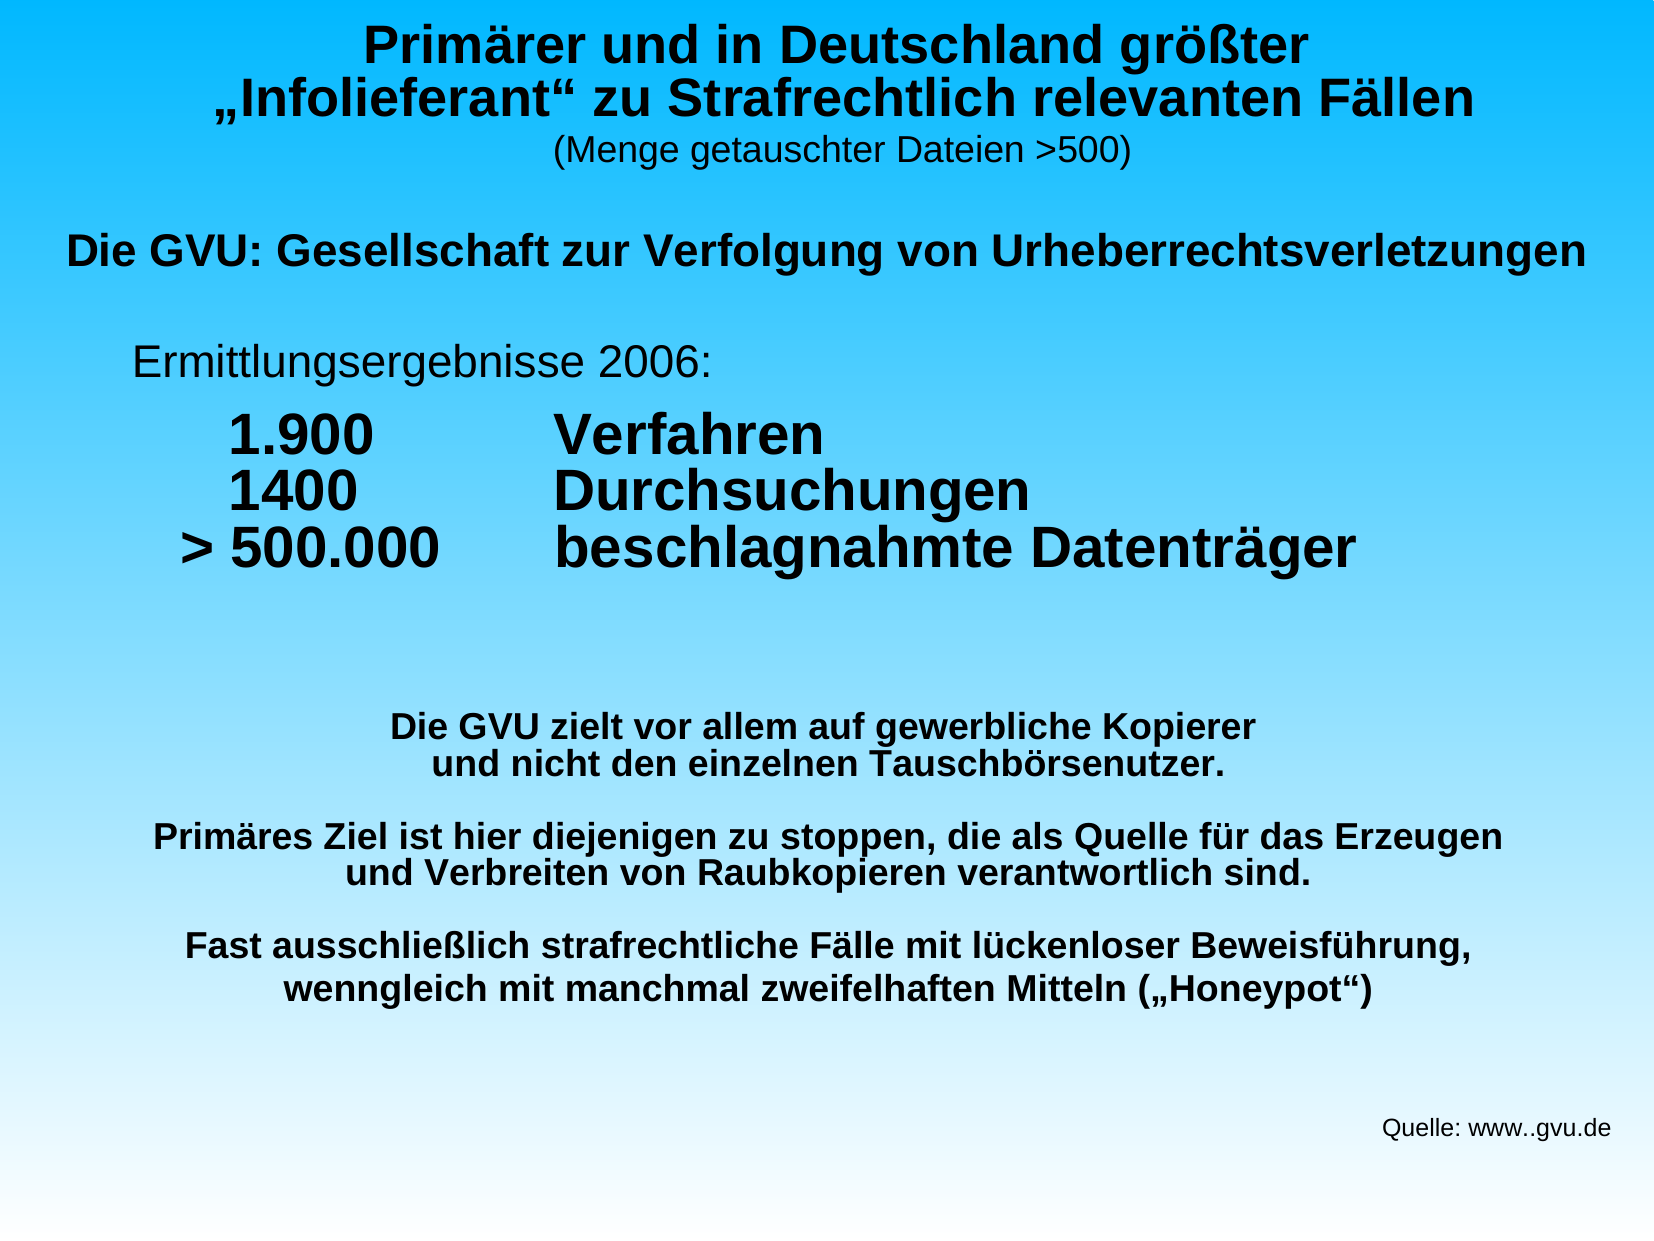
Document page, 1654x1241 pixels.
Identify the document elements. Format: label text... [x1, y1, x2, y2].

text_box Quelle: www..gvu.de [1367, 1109, 1625, 1153]
text_box Die GVU: Gesellschaft zur Verfolgung von Urheberrechtsverletzungen [51, 223, 1601, 291]
text_box 1.900 Verfahren 1400 Durchsuchungen > 500.000 beschlagnahmte Datenträger [148, 401, 1395, 617]
text_box Die GVU zielt vor allem auf gewerbliche Kopierer und nicht den einzelnen Tauschbörsenutzer. Primäres Ziel ist hier diejenigen zu stoppen, die als Quelle für das Erzeugen und Verbreiten von Raubkopieren verantwortlich sind. Fast ausschließlich strafrechtliche Fälle mit lückenloser Beweisführung, wenngleich mit manchmal zweifelhaften Mitteln („Honeypot“)‏ [138, 703, 1516, 1151]
text_box Primärer und in Deutschland größter „Infolieferant“ zu Strafrechtlich relevanten Fällen (Menge getauschter Dateien >500)‏ [183, 14, 1492, 196]
text_box Ermittlungsergebnisse 2006: [117, 334, 1326, 400]
